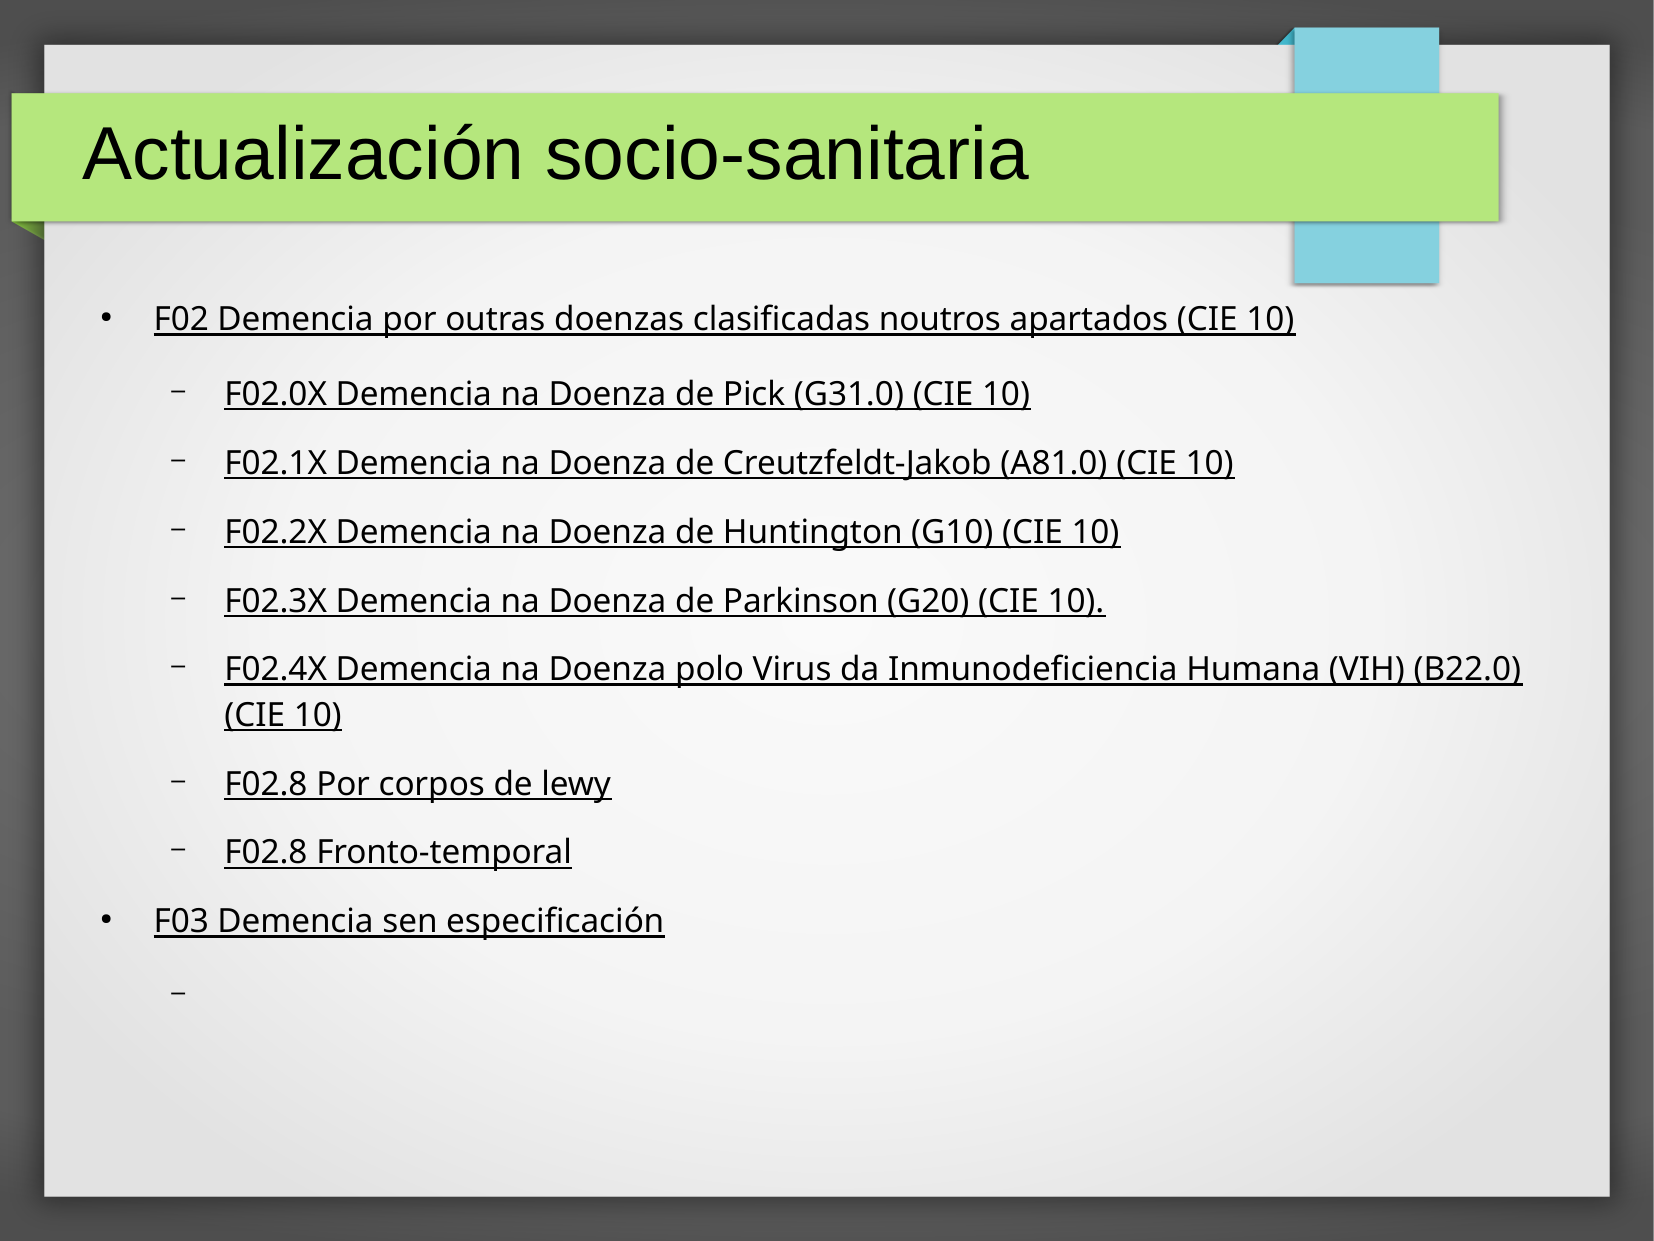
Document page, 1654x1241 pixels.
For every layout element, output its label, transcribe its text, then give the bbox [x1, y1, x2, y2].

title Actualización socio-sanitaria [82, 94, 1264, 213]
picture [0, 0, 1654, 1241]
list F02 Demencia por outras doenzas clasificadas noutros apartados (CIE 10) F02.0X Demencia na Doenza de Pick (G31.0) (CIE 10) F02.1X Demencia na Doenza de Creutzfeldt-Jakob (A81.0) (CIE 10) F02.2X Demencia na Doenza de Huntington (G10) (CIE 10) F02.3X Demencia na Doenza de Parkinson (G20) (CIE 10). F02.4X Demencia na Doenza polo Virus da Inmunodeficiencia Humana (VIH) (B22.0) (CIE 10) F02.8 Por corpos de lewy F02.8 Fronto-temporal F03 Demencia sen especificación [82, 295, 1571, 1015]
